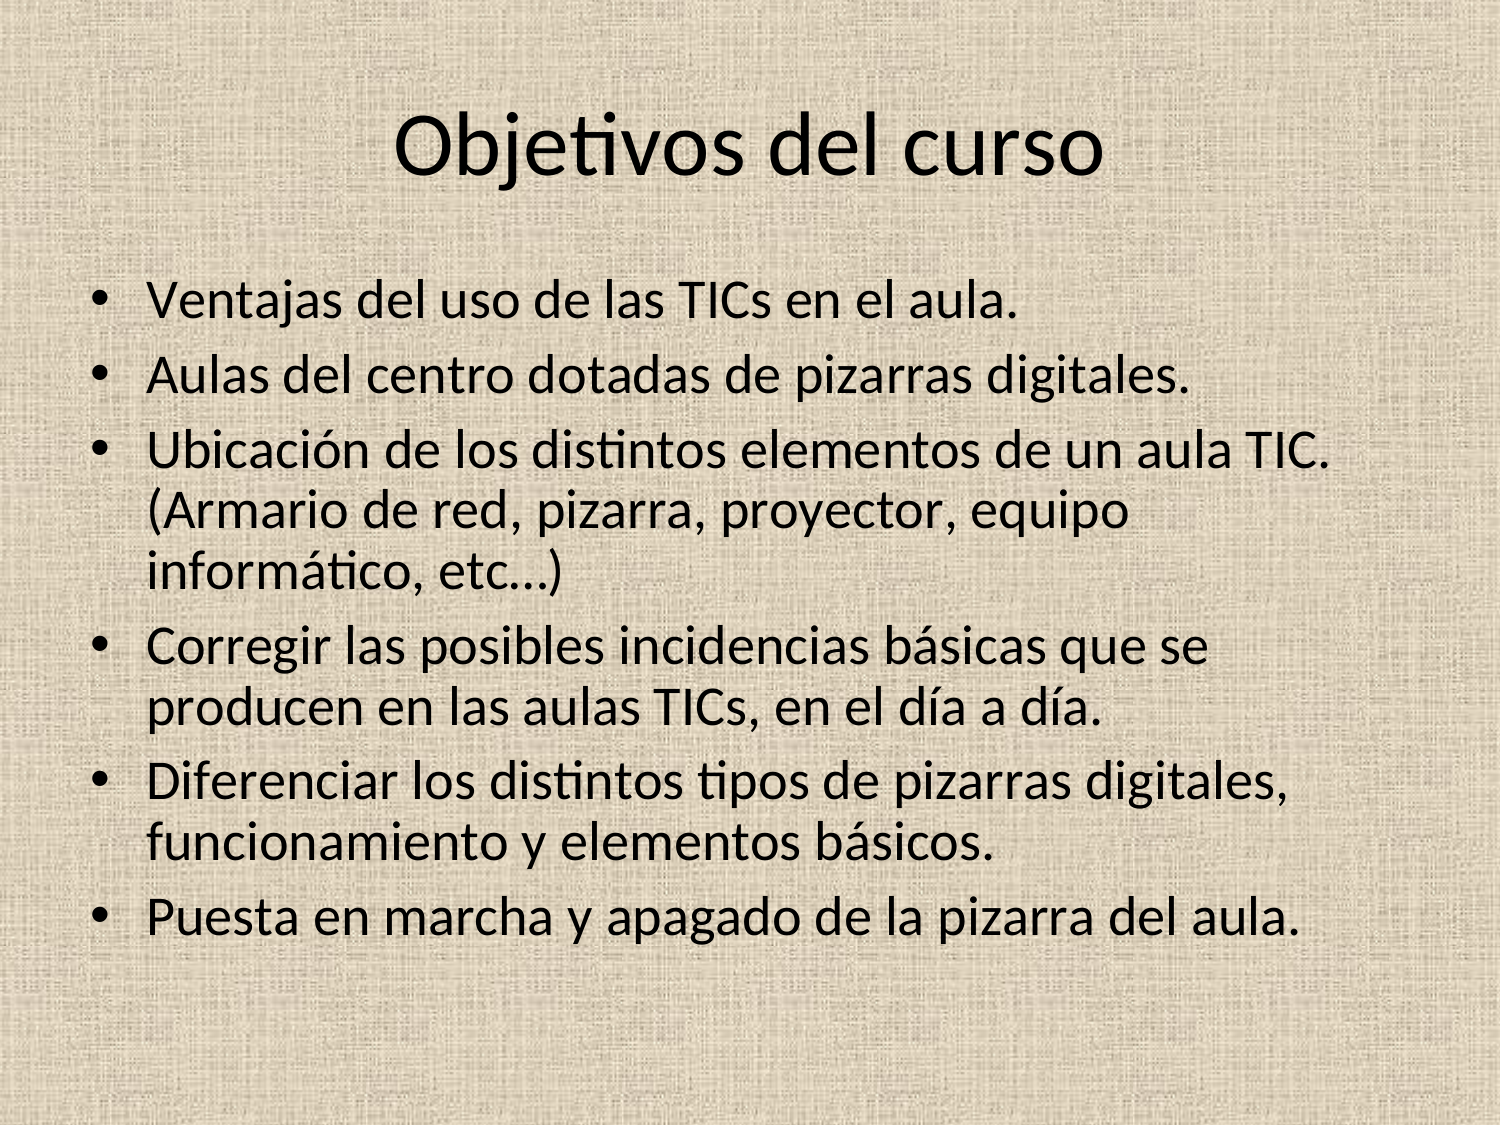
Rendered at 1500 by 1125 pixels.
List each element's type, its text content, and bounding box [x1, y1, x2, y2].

picture [0, 0, 1500, 1125]
list Ventajas del uso de las TICs en el aula. Aulas del centro dotadas de pizarras digitales. Ubicación de los distintos elementos de un aula TIC. (Armario de red, pizarra, proyector, equipo informático, etc…) Corregir las posibles incidencias básicas que se producen en las aulas TICs, en el día a día. Diferenciar los distintos tipos de pizarras digitales, funcionamiento y elementos básicos. Puesta en marcha y apagado de la pizarra del aula. [75, 262, 1426, 1005]
title Objetivos del curso [75, 45, 1426, 233]
